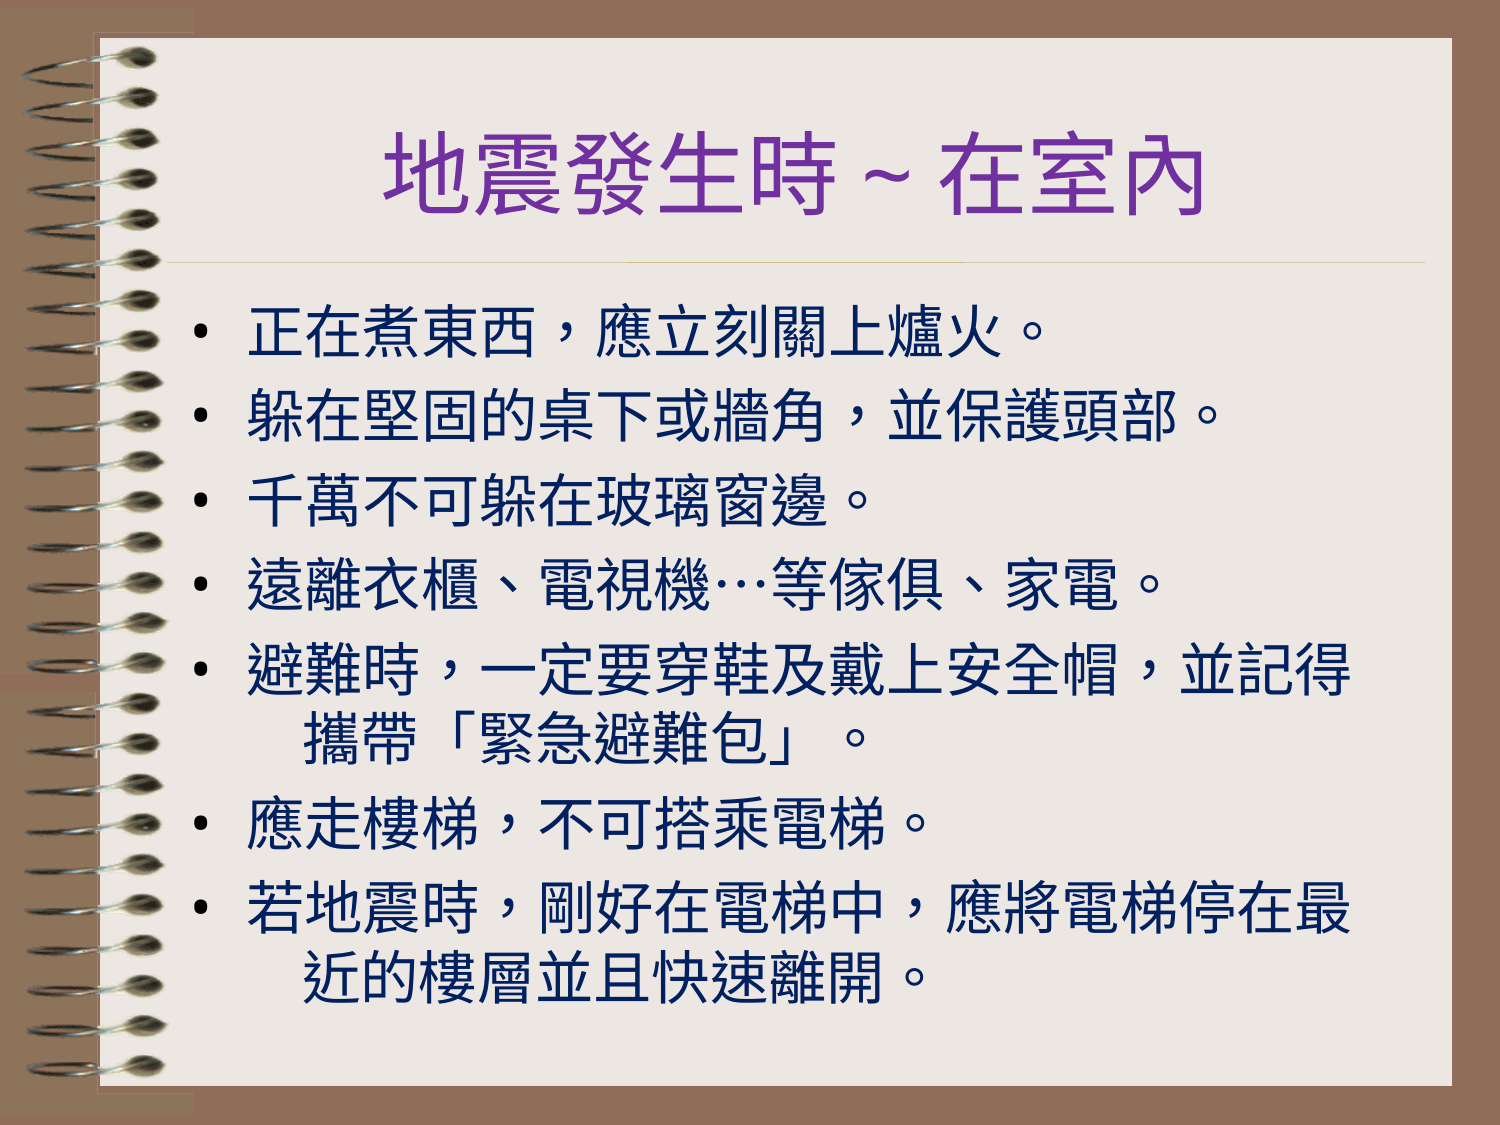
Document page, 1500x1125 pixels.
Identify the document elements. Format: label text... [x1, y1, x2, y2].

title 地震發生時~在室內 [171, 78, 1422, 266]
list 正在煮東西，應立刻關上爐火。 躲在堅固的桌下或牆角，並保護頭部。 千萬不可躲在玻璃窗邊。 遠離衣櫃、電視機…等傢俱、家電。 避難時，一定要穿鞋及戴上安全帽，並記得攜帶「緊急避難包」。 應走樓梯，不可搭乘電梯。 若地震時，剛好在電梯中，應將電梯停在最近的樓層並且快速離開。 [174, 287, 1426, 1047]
